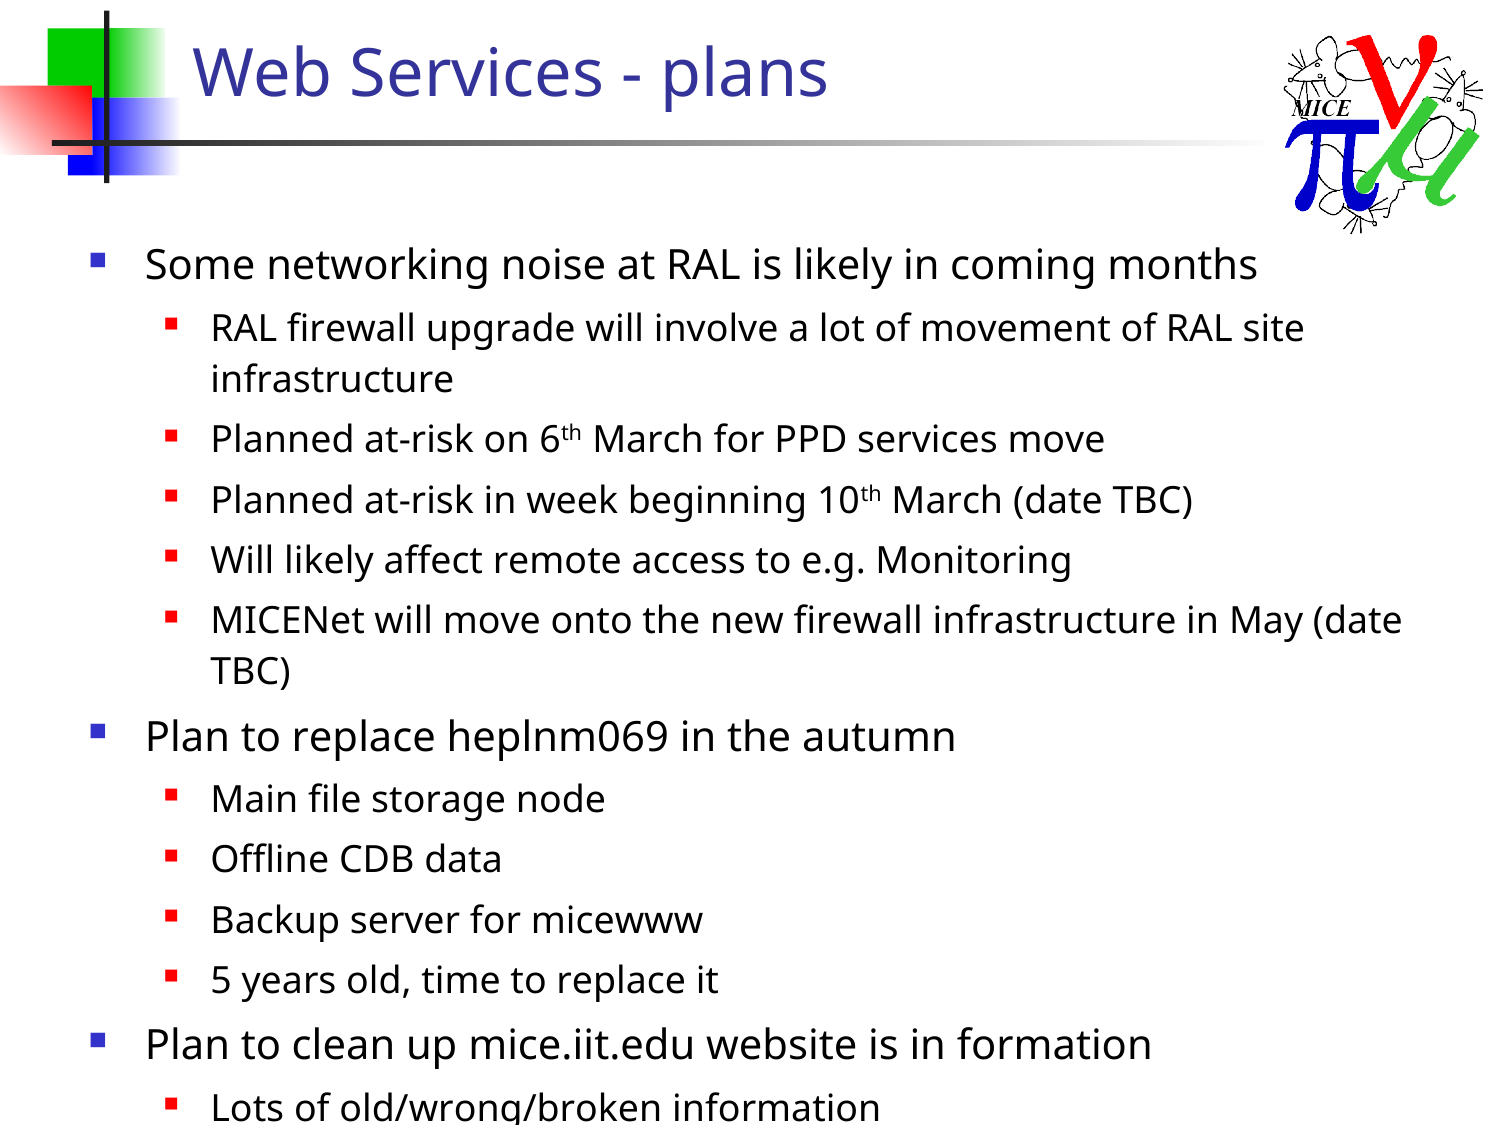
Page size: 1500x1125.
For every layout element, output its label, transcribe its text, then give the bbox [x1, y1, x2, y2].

picture [1264, 5, 1500, 251]
list Some networking noise at RAL is likely in coming months RAL firewall upgrade will involve a lot of movement of RAL site infrastructure Planned at-risk on 6th March for PPD services move Planned at-risk in week beginning 10th March (date TBC) Will likely affect remote access to e.g. Monitoring MICENet will move onto the new firewall infrastructure in May (date TBC) Plan to replace heplnm069 in the autumn Main file storage node Offline CDB data Backup server for micewww 5 years old, time to replace it Plan to clean up mice.iit.edu website is in formation Lots of old/wrong/broken information Some duplication between micemine and mice.iit.edu [88, 235, 1465, 1072]
title Web Services - plans [191, 0, 1471, 164]
